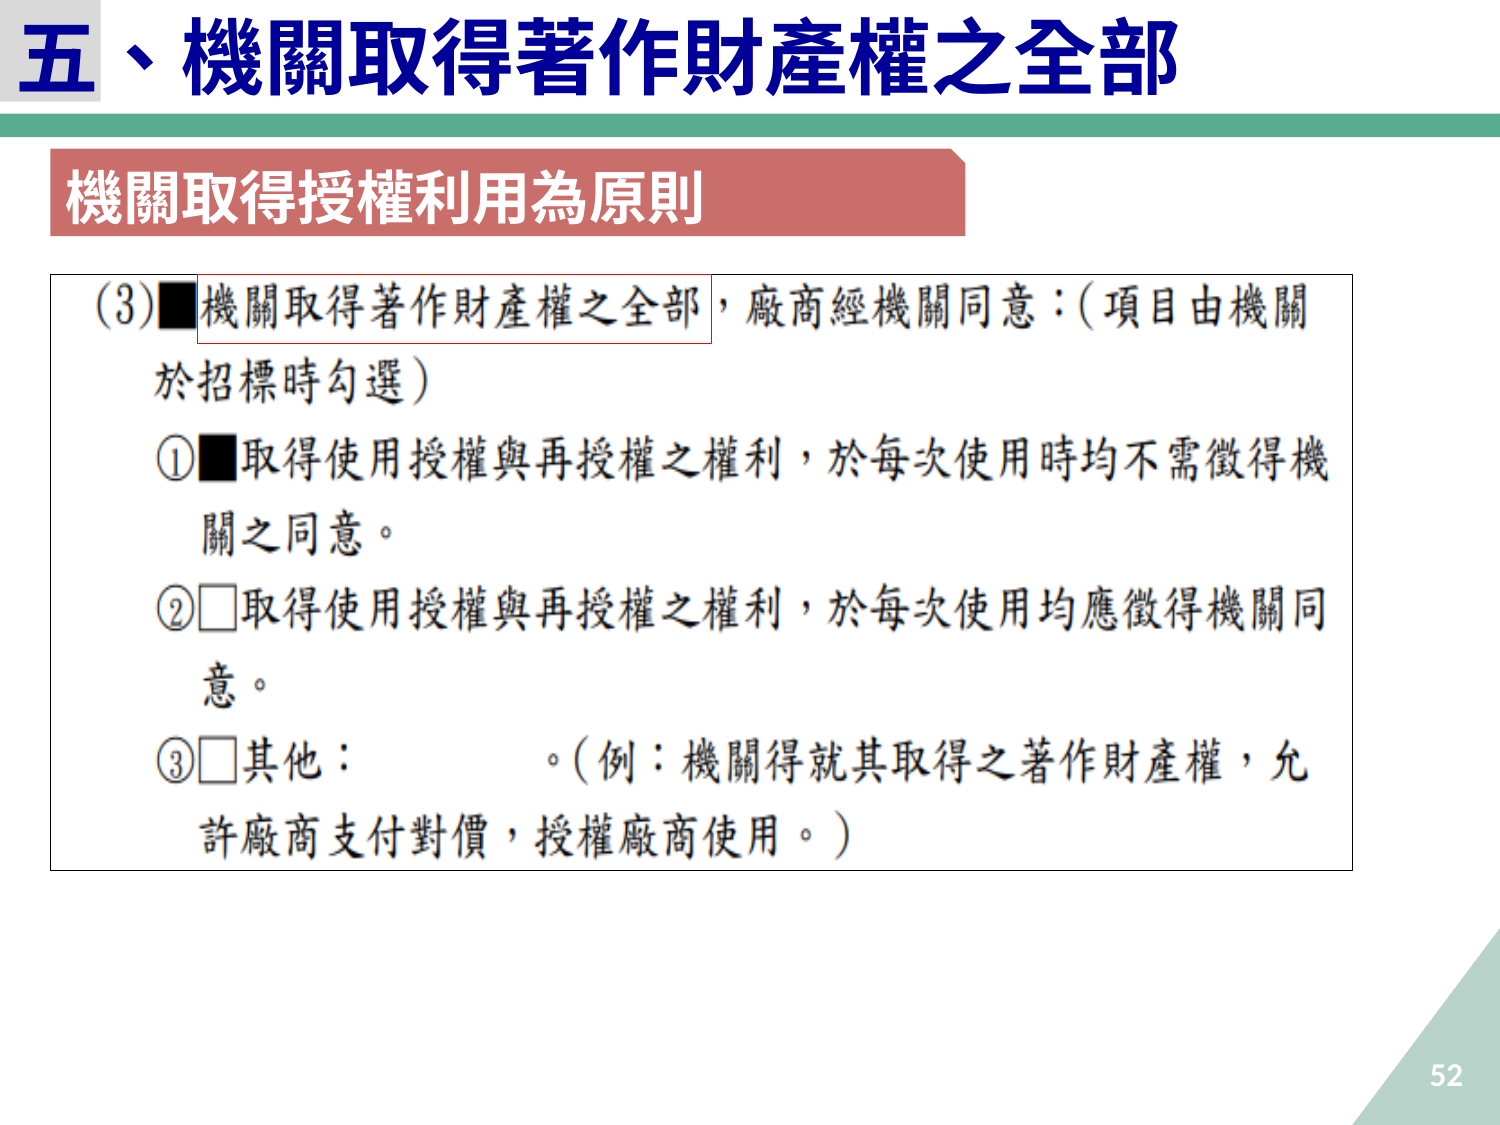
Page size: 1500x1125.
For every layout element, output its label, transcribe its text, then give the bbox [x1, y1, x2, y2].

text_box [0, 113, 1500, 138]
picture [198, 275, 711, 343]
text_box 五、機關取得著作財產權之全部 [0, 0, 1465, 113]
picture [50, 274, 1353, 870]
slide_number <編號> [1128, 1042, 1478, 1103]
text_box [1352, 927, 1500, 1125]
text_box 機關取得授權利用為原則 [50, 148, 966, 237]
